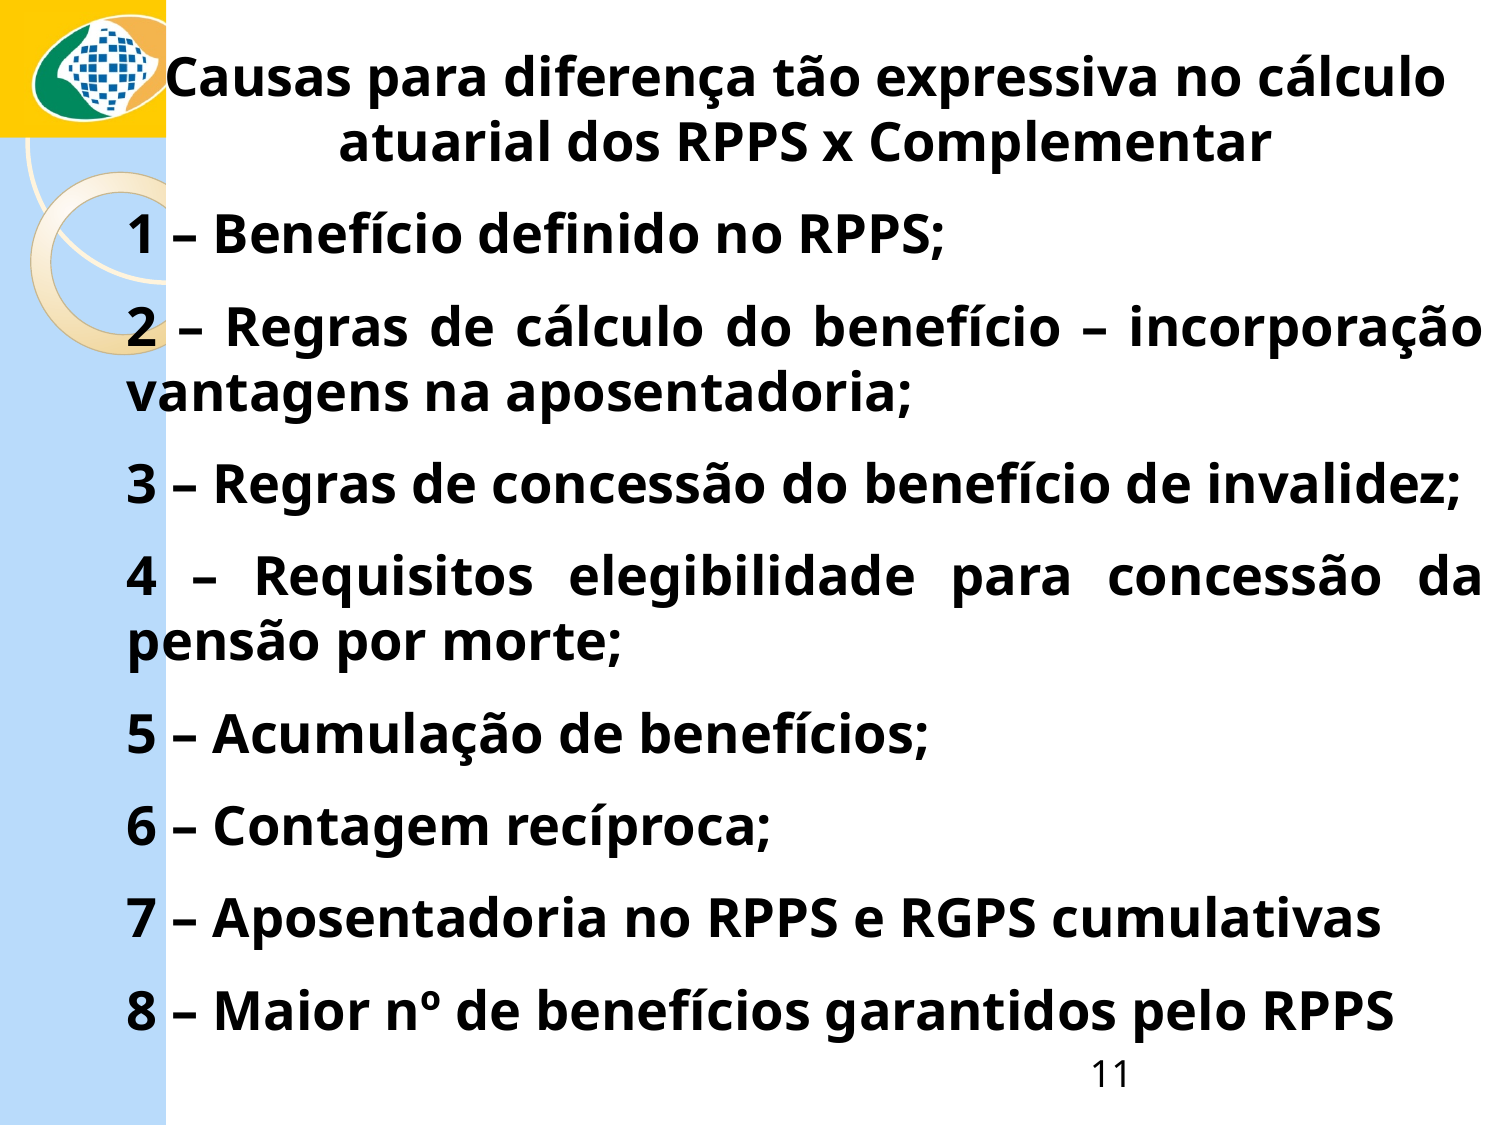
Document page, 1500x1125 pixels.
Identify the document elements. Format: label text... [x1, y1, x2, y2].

slide_number <número> [1074, 1042, 1425, 1103]
list Causas para diferença tão expressiva no cálculo atuarial dos RPPS x Complementar 1 – Benefício definido no RPPS; 2 – Regras de cálculo do benefício – incorporação vantagens na aposentadoria; 3 – Regras de concessão do benefício de invalidez; 4 – Requisitos elegibilidade para concessão da pensão por morte; 5 – Acumulação de benefícios; 6 – Contagem recíproca; 7 – Aposentadoria no RPPS e RGPS cumulativas 8 – Maior nº de benefícios garantidos pelo RPPS [112, 35, 1500, 1070]
picture [24, 12, 112, 125]
title [76, 0, 1500, 102]
